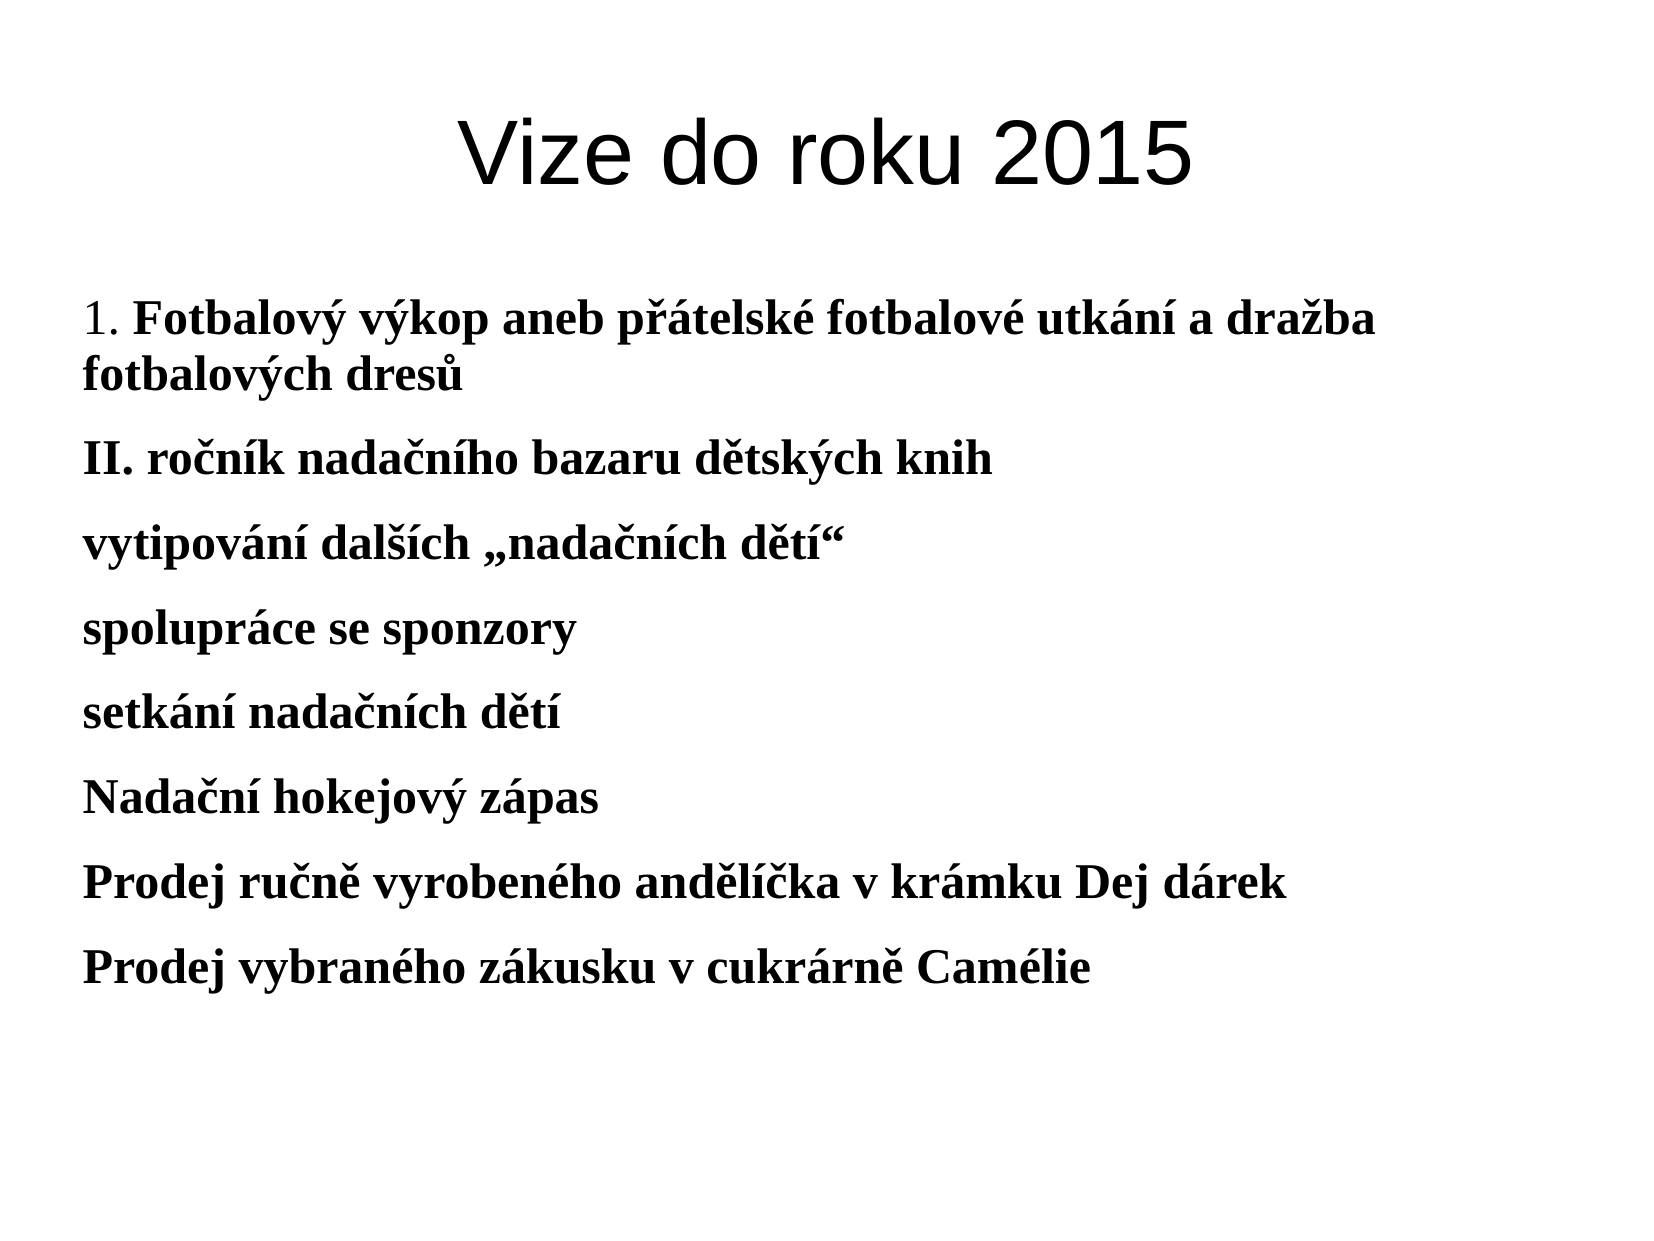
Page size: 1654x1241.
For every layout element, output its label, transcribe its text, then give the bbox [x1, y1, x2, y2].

title Vize do roku 2015 [82, 49, 1571, 257]
list 1. Fotbalový výkop aneb přátelské fotbalové utkání a dražba fotbalových dresů II. ročník nadačního bazaru dětských knih vytipování dalších „nadačních dětí“ spolupráce se sponzory setkání nadačních dětí Nadační hokejový zápas Prodej ručně vyrobeného andělíčka v krámku Dej dárek Prodej vybraného zákusku v cukrárně Camélie [82, 290, 1571, 1109]
